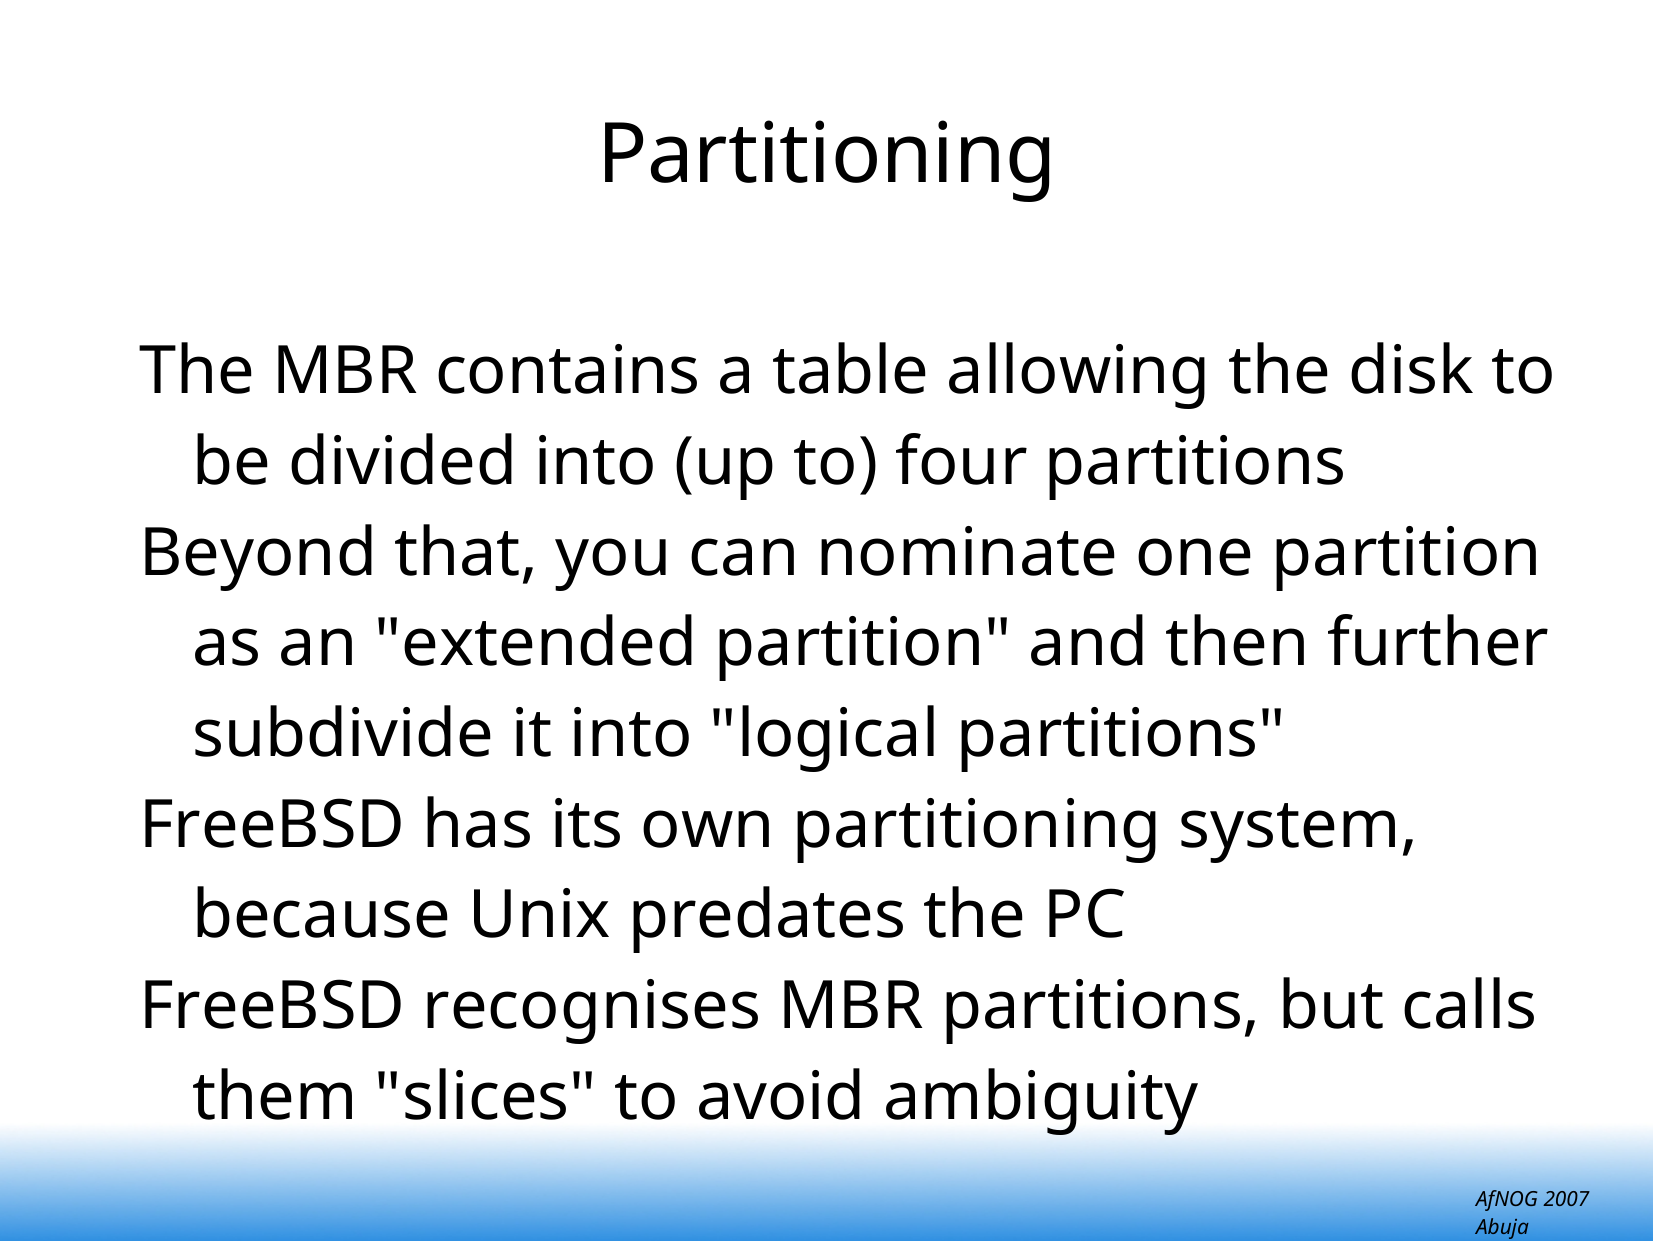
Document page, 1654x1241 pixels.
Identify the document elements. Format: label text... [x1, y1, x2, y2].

picture [0, 1122, 1653, 1241]
title Partitioning [121, 46, 1534, 254]
list The MBR contains a table allowing the disk to be divided into (up to) four partitions Beyond that, you can nominate one partition as an "extended partition" and then further subdivide it into "logical partitions" FreeBSD has its own partitioning system, because Unix predates the PC FreeBSD recognises MBR partitions, but calls them "slices" to avoid ambiguity [121, 322, 1561, 1133]
